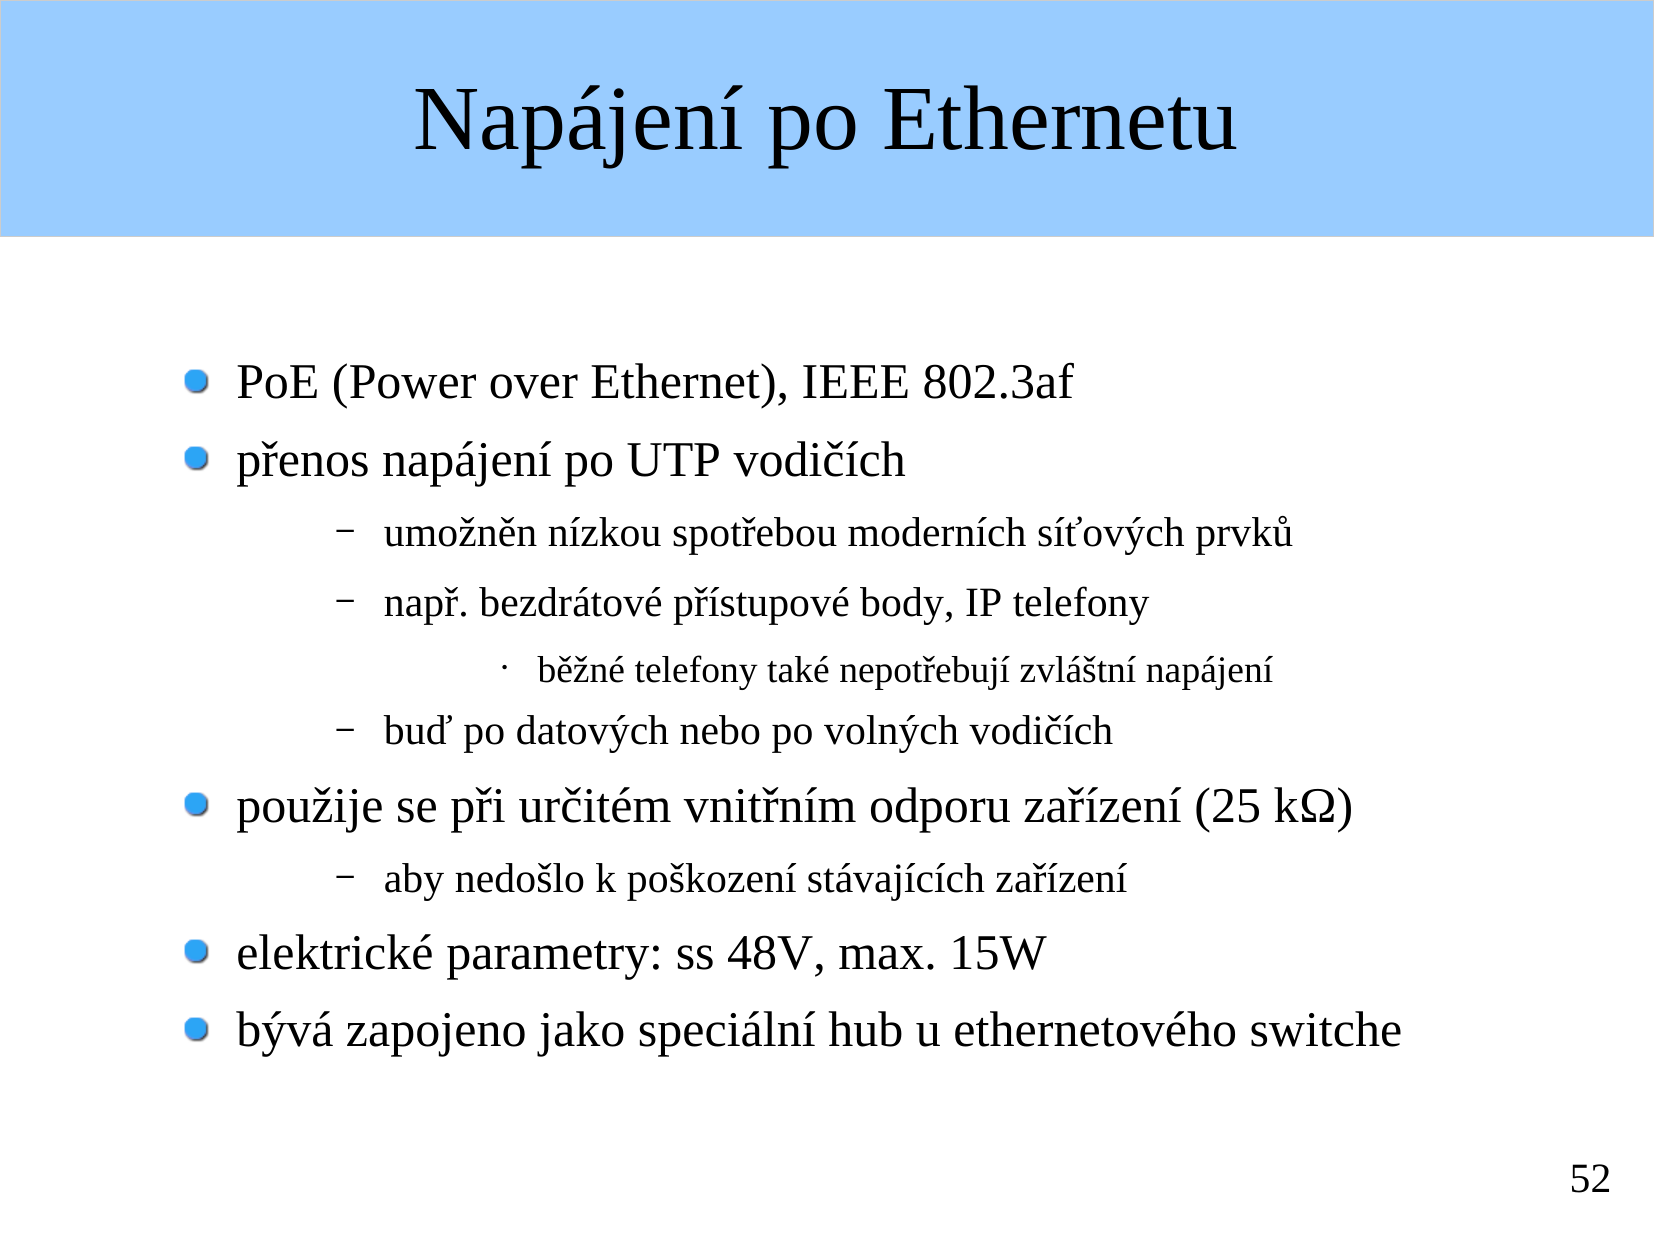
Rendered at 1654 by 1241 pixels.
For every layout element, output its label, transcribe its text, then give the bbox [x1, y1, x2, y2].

list PoE (Power over Ethernet), IEEE 802.3af přenos napájení po UTP vodičích umožněn nízkou spotřebou moderních síťových prvků např. bezdrátové přístupové body, IP telefony běžné telefony také nepotřebují zvláštní napájení buď po datových nebo po volných vodičích použije se při určitém vnitřním odporu zařízení (25 kΩ) aby nedošlo k poškození stávajících zařízení elektrické parametry: ss 48V, max. 15W bývá zapojeno jako speciální hub u ethernetového switche [147, 354, 1506, 1211]
title Napájení po Ethernetu [0, 0, 1654, 237]
